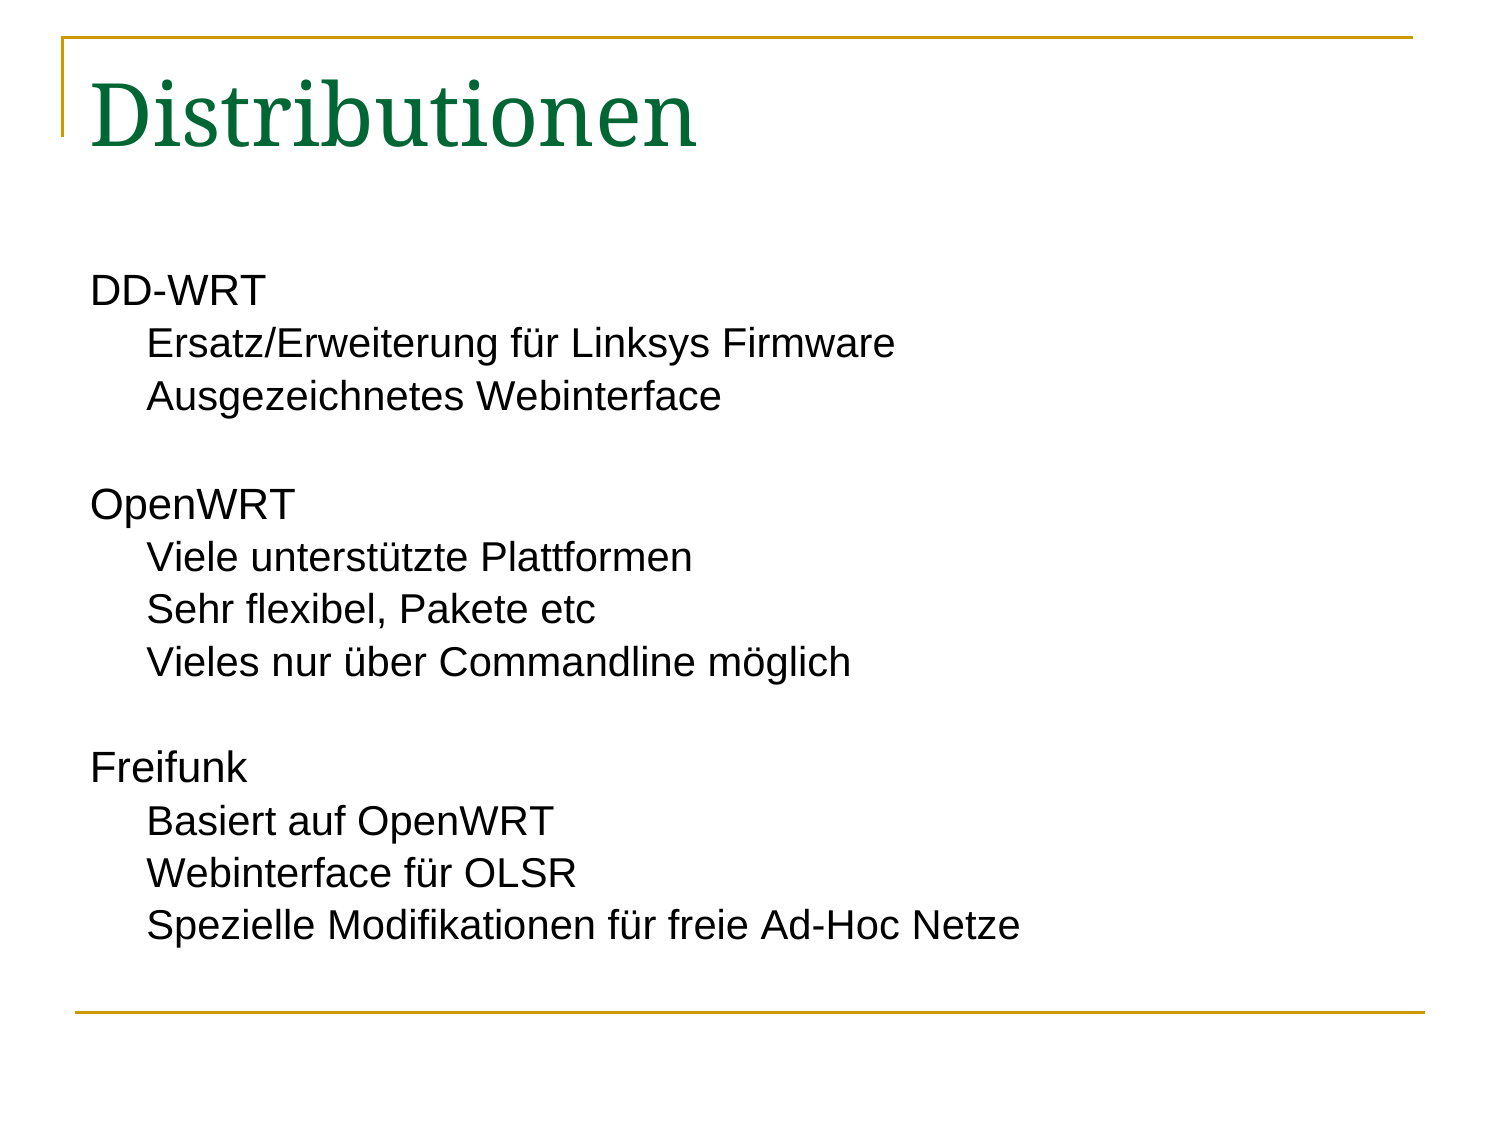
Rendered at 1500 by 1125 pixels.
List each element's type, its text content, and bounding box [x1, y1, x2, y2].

list DD-WRT Ersatz/Erweiterung für Linksys Firmware Ausgezeichnetes Webinterface OpenWRT Viele unterstützte Plattformen Sehr flexibel, Pakete etc Vieles nur über Commandline möglich Freifunk Basiert auf OpenWRT Webinterface für OLSR Spezielle Modifikationen für freie Ad-Hoc Netze [75, 262, 1426, 1006]
title Distributionen [75, 45, 1426, 233]
